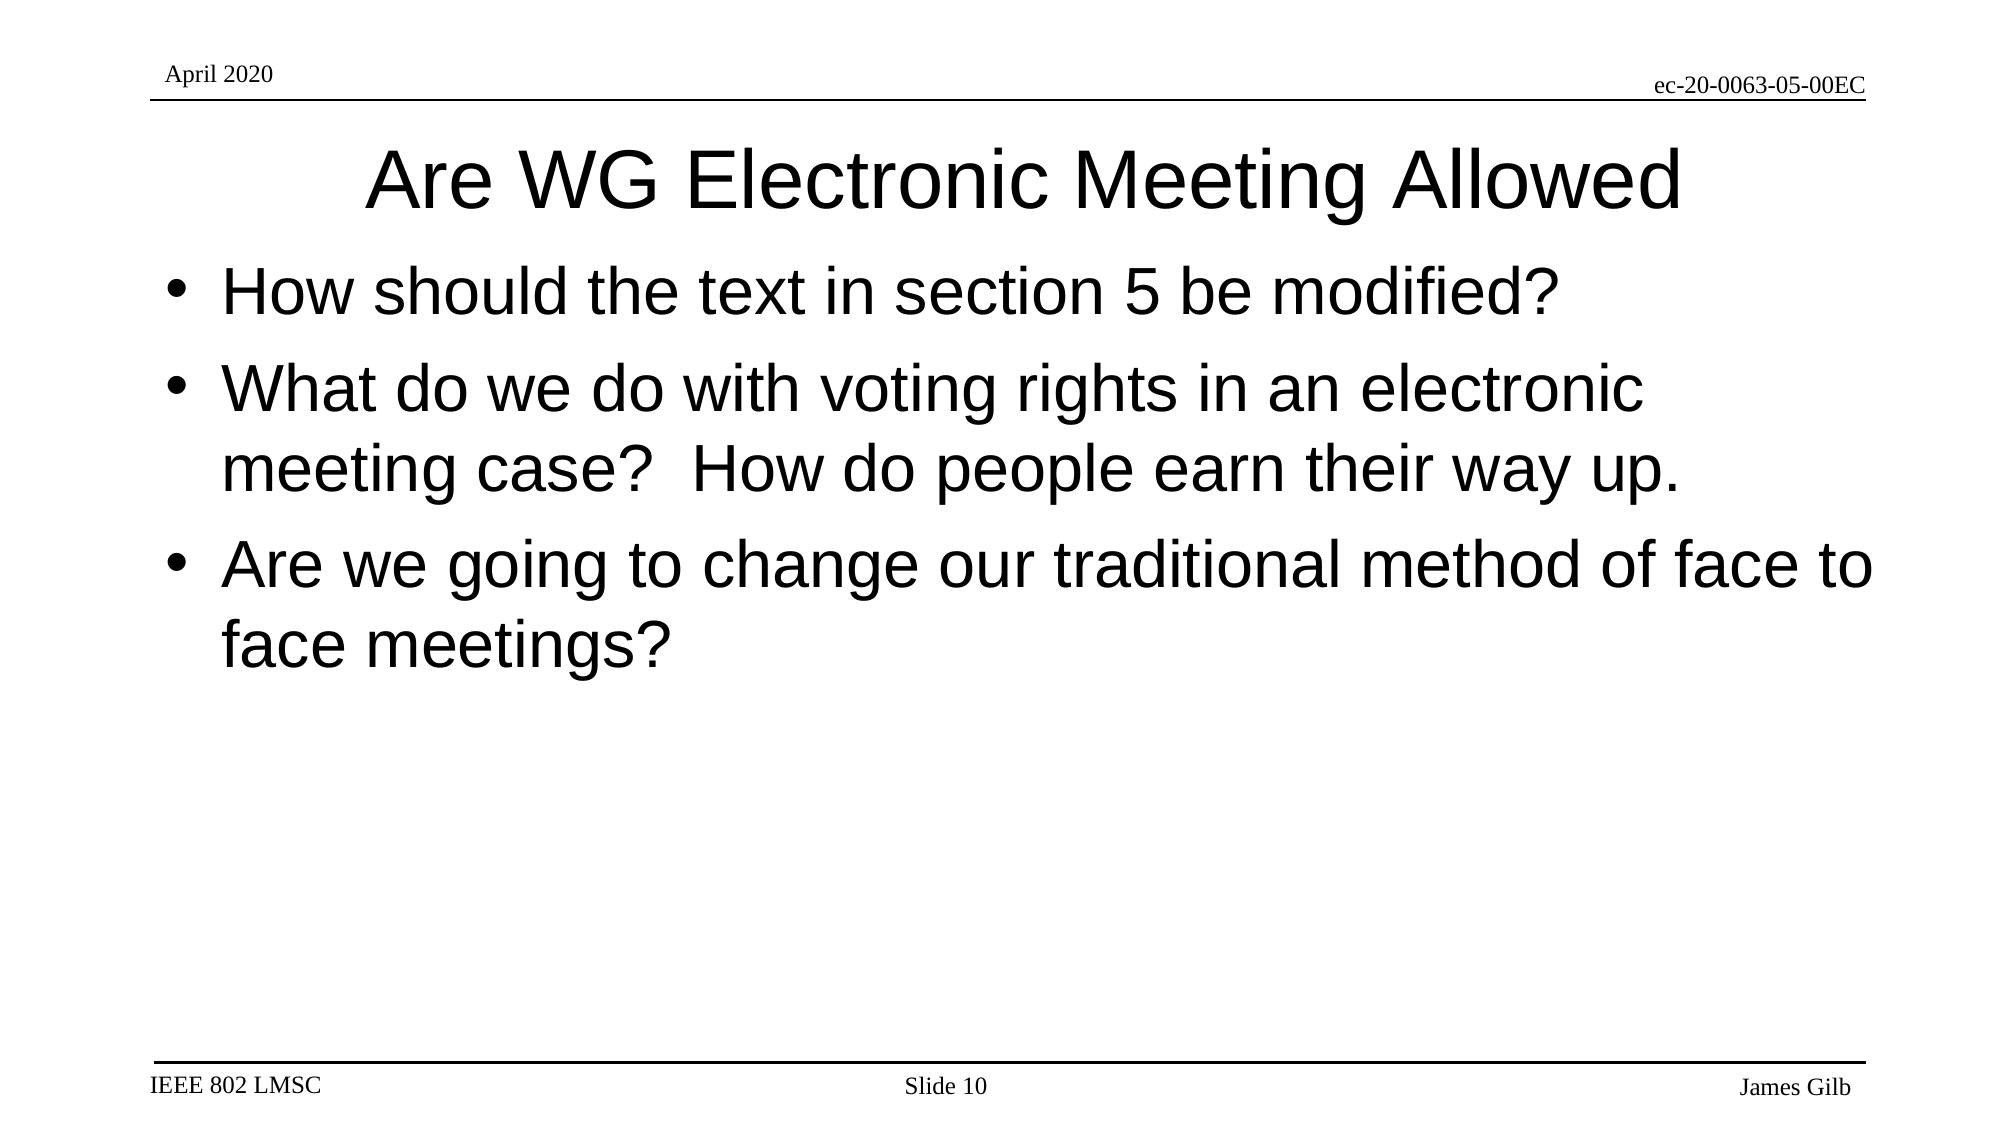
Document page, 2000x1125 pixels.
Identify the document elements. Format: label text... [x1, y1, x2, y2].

title Are WG Electronic Meeting Allowed [149, 112, 1900, 238]
list How should the text in section 5 be modified? What do we do with voting rights in an electronic meeting case? How do people earn their way up. Are we going to change our traditional method of face to face meetings? [149, 239, 1900, 1051]
